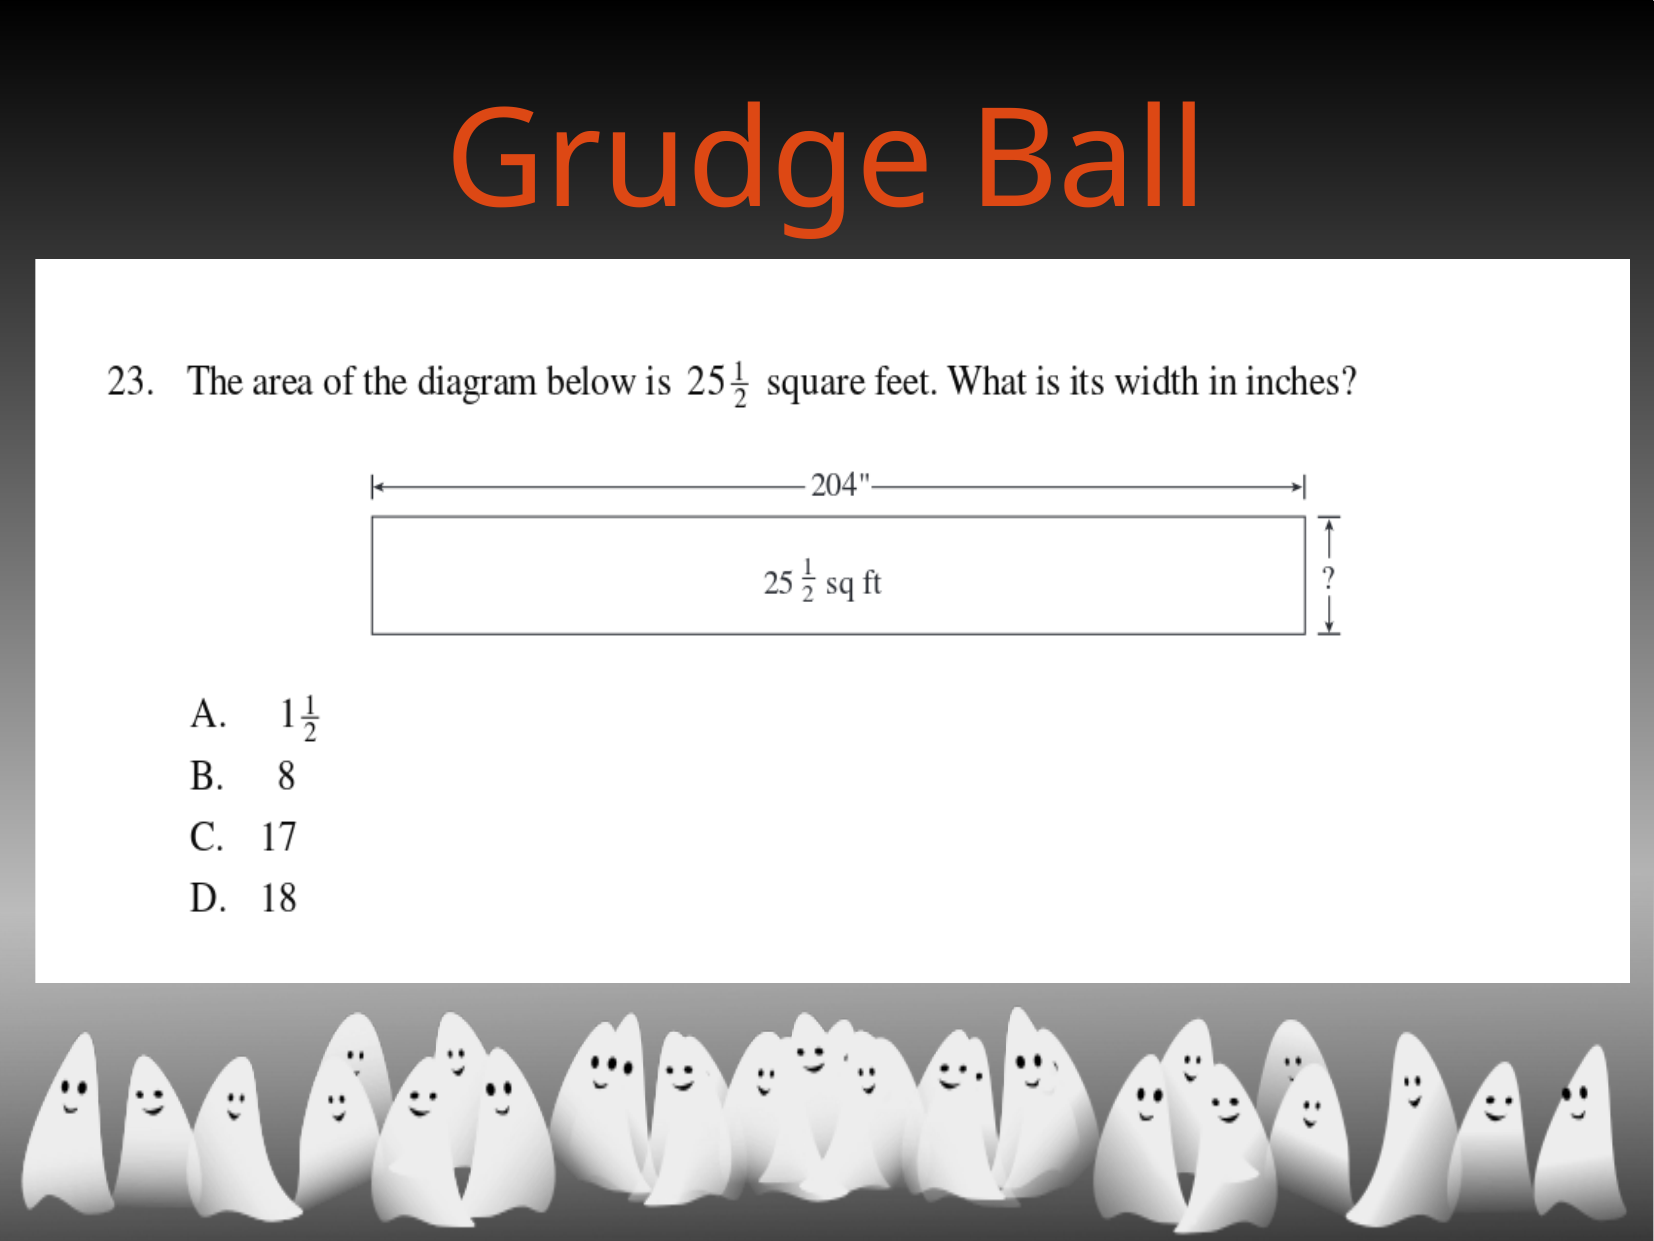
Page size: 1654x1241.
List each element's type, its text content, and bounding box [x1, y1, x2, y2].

title Grudge Ball [82, 49, 1571, 257]
picture [0, 259, 1654, 1241]
